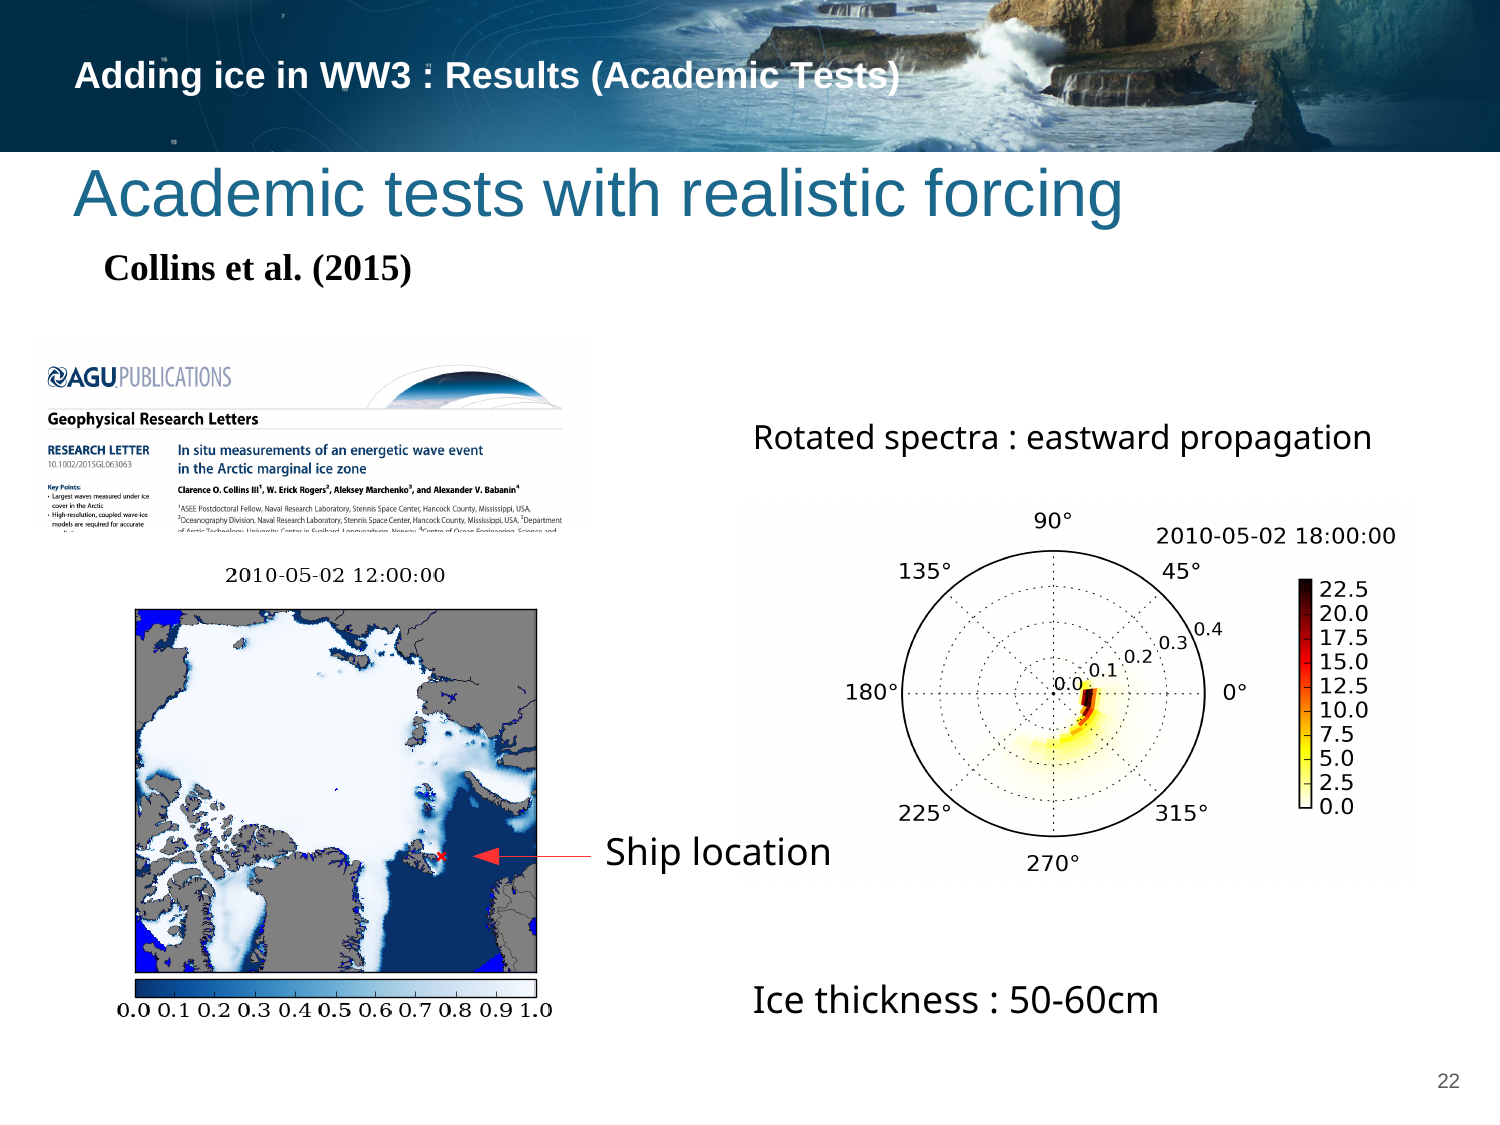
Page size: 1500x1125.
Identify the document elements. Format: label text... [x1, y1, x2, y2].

text_box Collins et al. (2015) [88, 240, 709, 301]
picture [29, 336, 621, 532]
text_box Ship location [590, 826, 1211, 886]
text_box Ice thickness : 50-60cm [738, 973, 1359, 1034]
title Adding ice in WW3 : Results (Academic Tests) [59, 29, 1093, 119]
title Academic tests with realistic forcing [59, 102, 1244, 278]
picture [0, 0, 1500, 152]
picture [5, 560, 650, 1045]
picture [738, 501, 1418, 886]
text_box Rotated spectra : eastward propagation [738, 413, 1418, 469]
